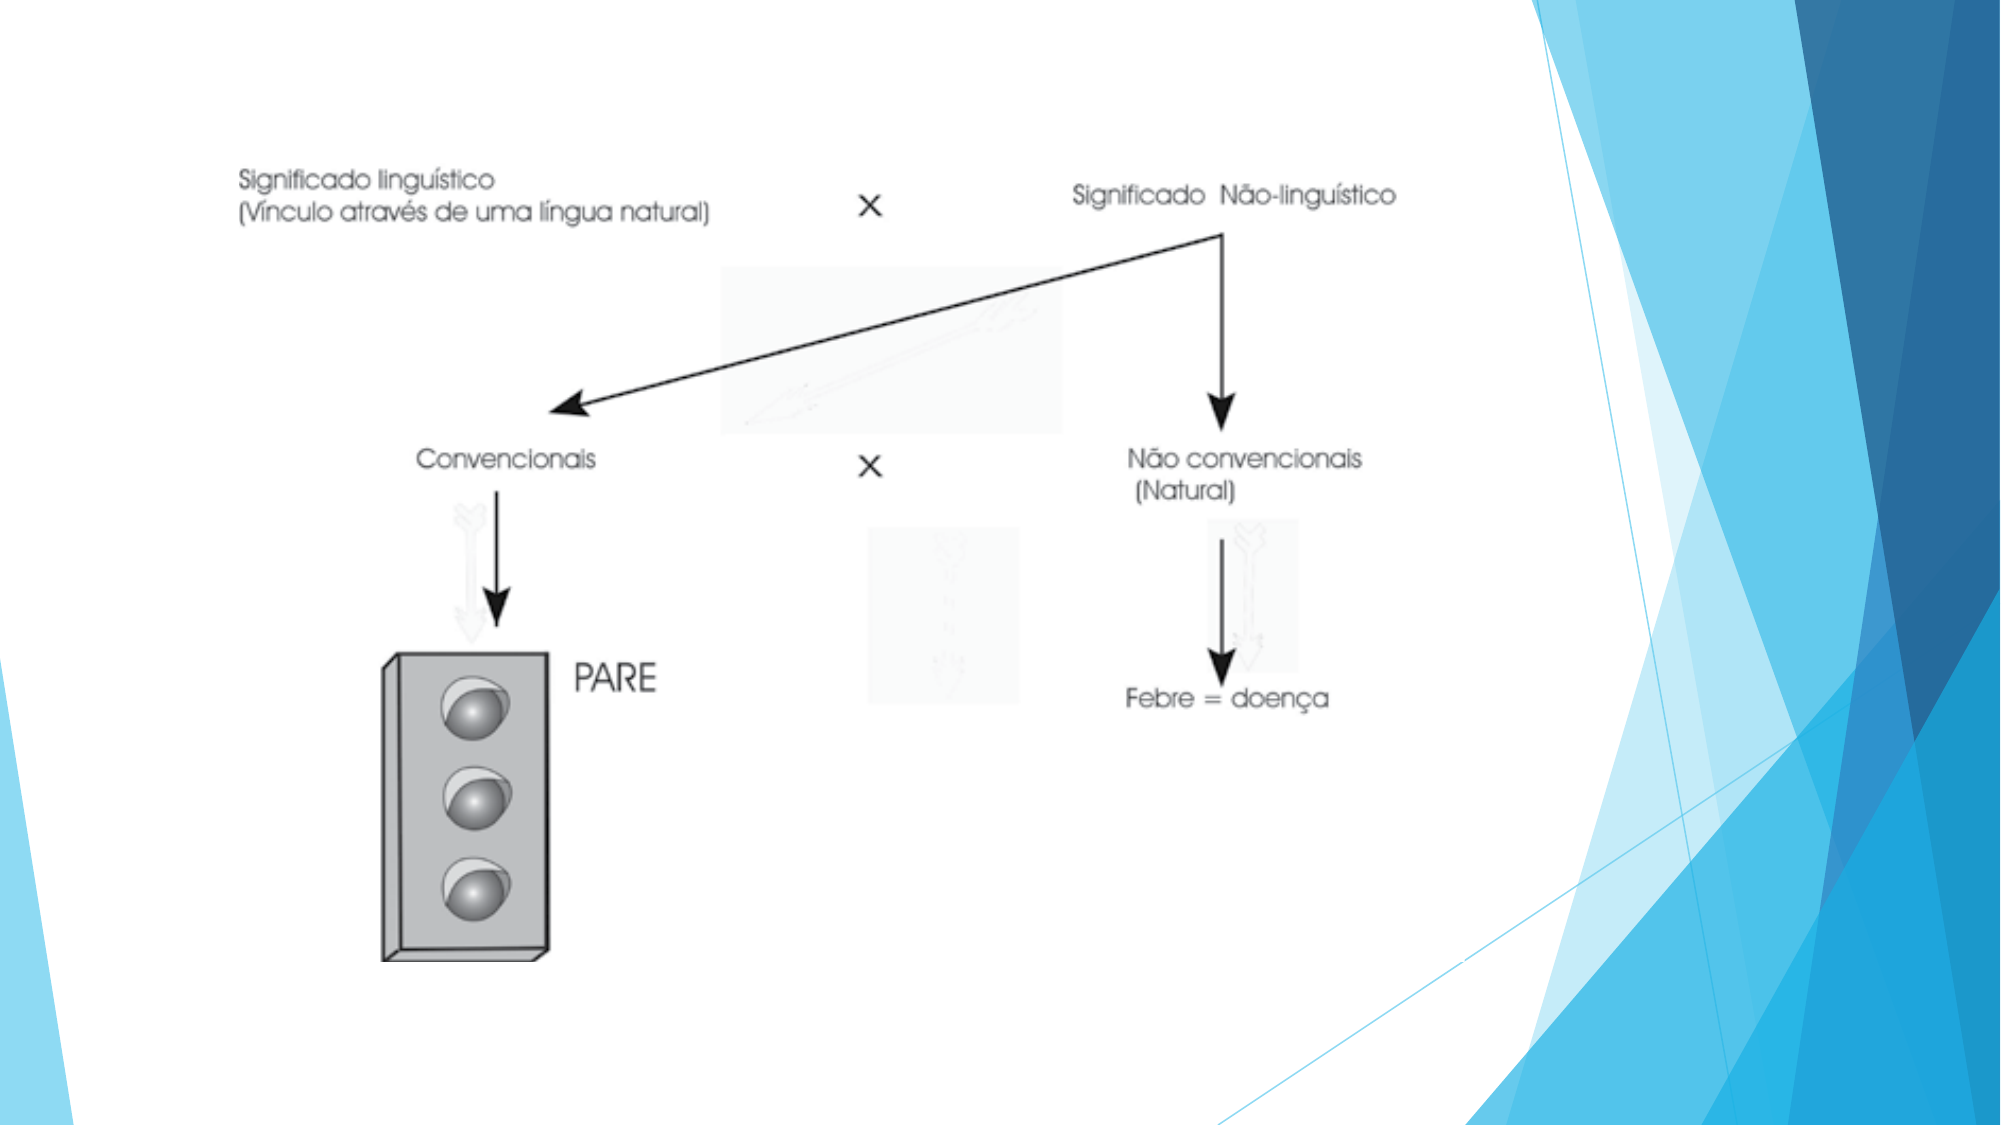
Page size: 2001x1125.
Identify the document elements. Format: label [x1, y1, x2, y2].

picture [239, 163, 1465, 962]
